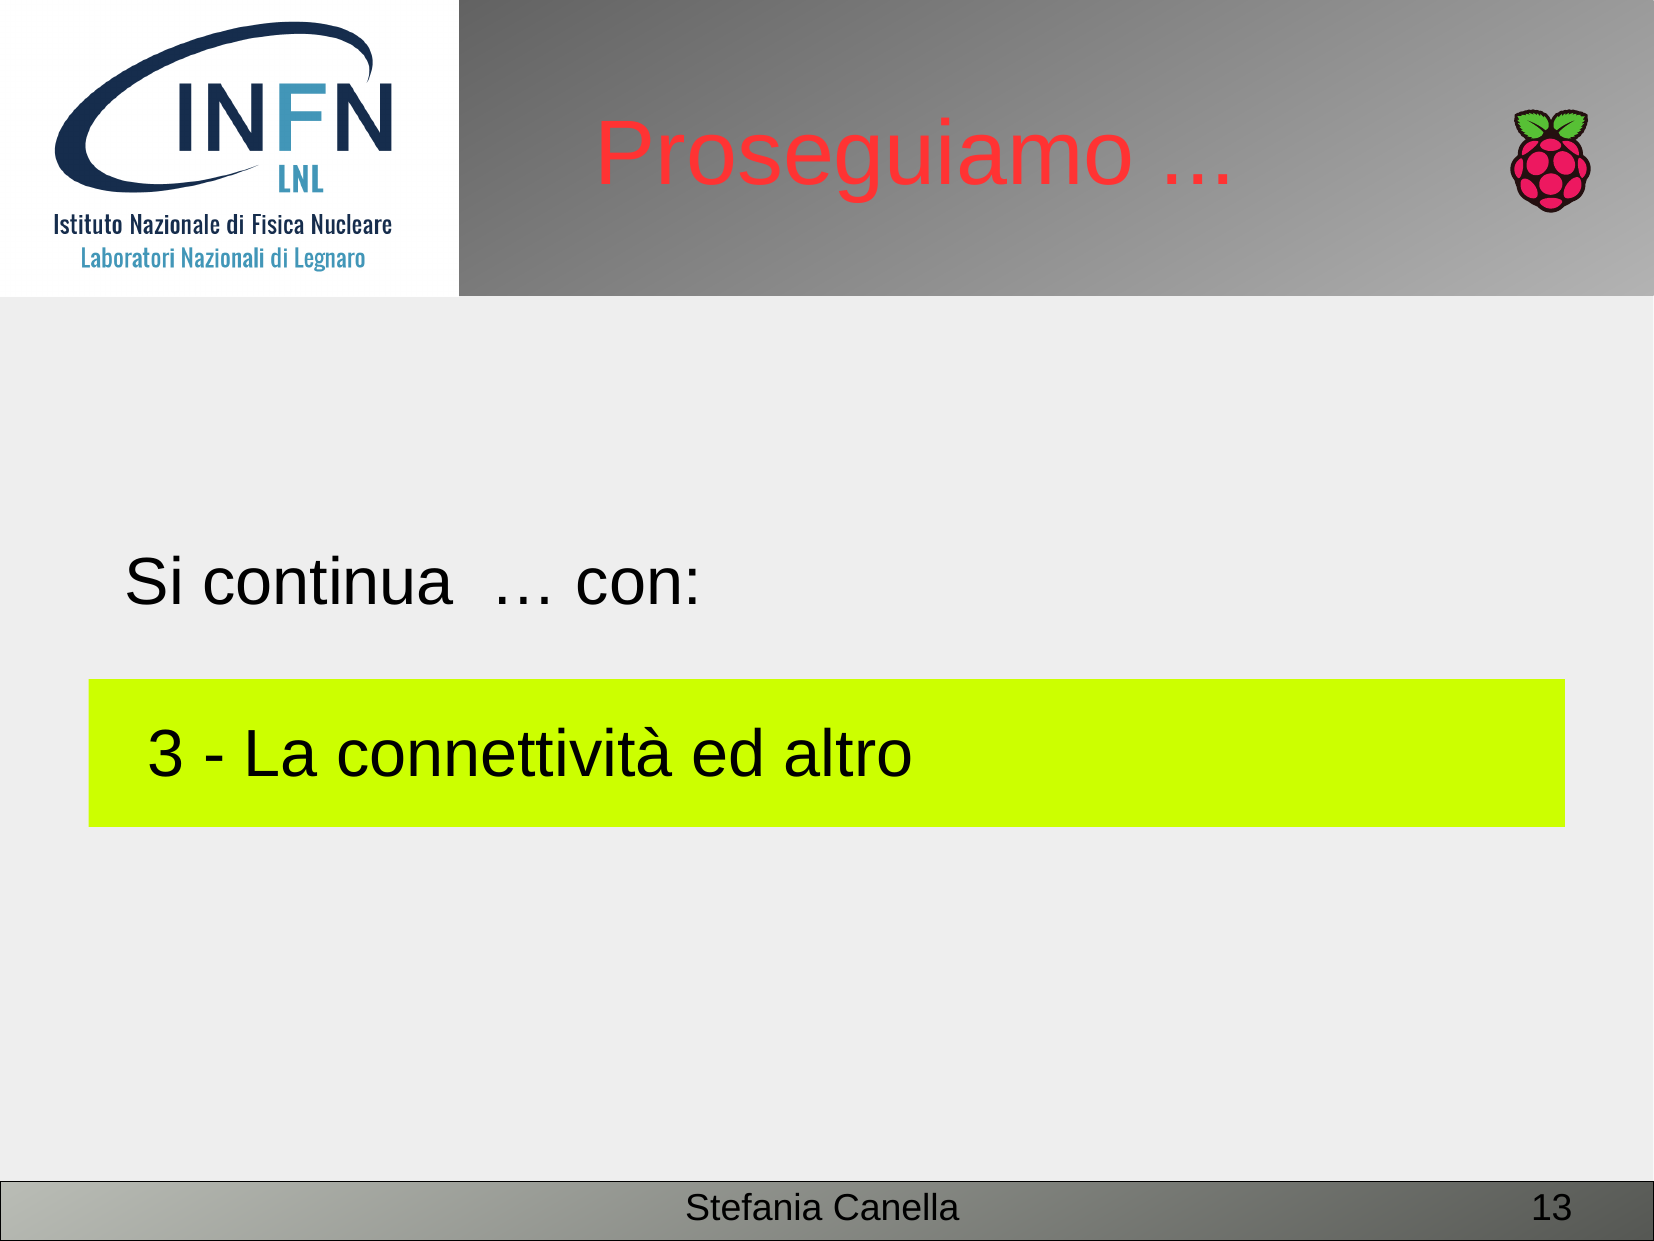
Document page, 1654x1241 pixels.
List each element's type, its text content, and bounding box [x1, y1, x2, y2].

text_box [459, 0, 1654, 296]
subtitle Si continua … con: [65, 302, 1588, 1121]
text_box <number> [1516, 1178, 1654, 1241]
text_box Stefania Canella [670, 1178, 984, 1241]
text_box [0, 1181, 670, 1241]
title Proseguiamo ... [459, 49, 1571, 257]
picture [0, 0, 459, 297]
text_box 3 - La connettività ed altro [88, 679, 1565, 827]
text_box [984, 1181, 1516, 1241]
